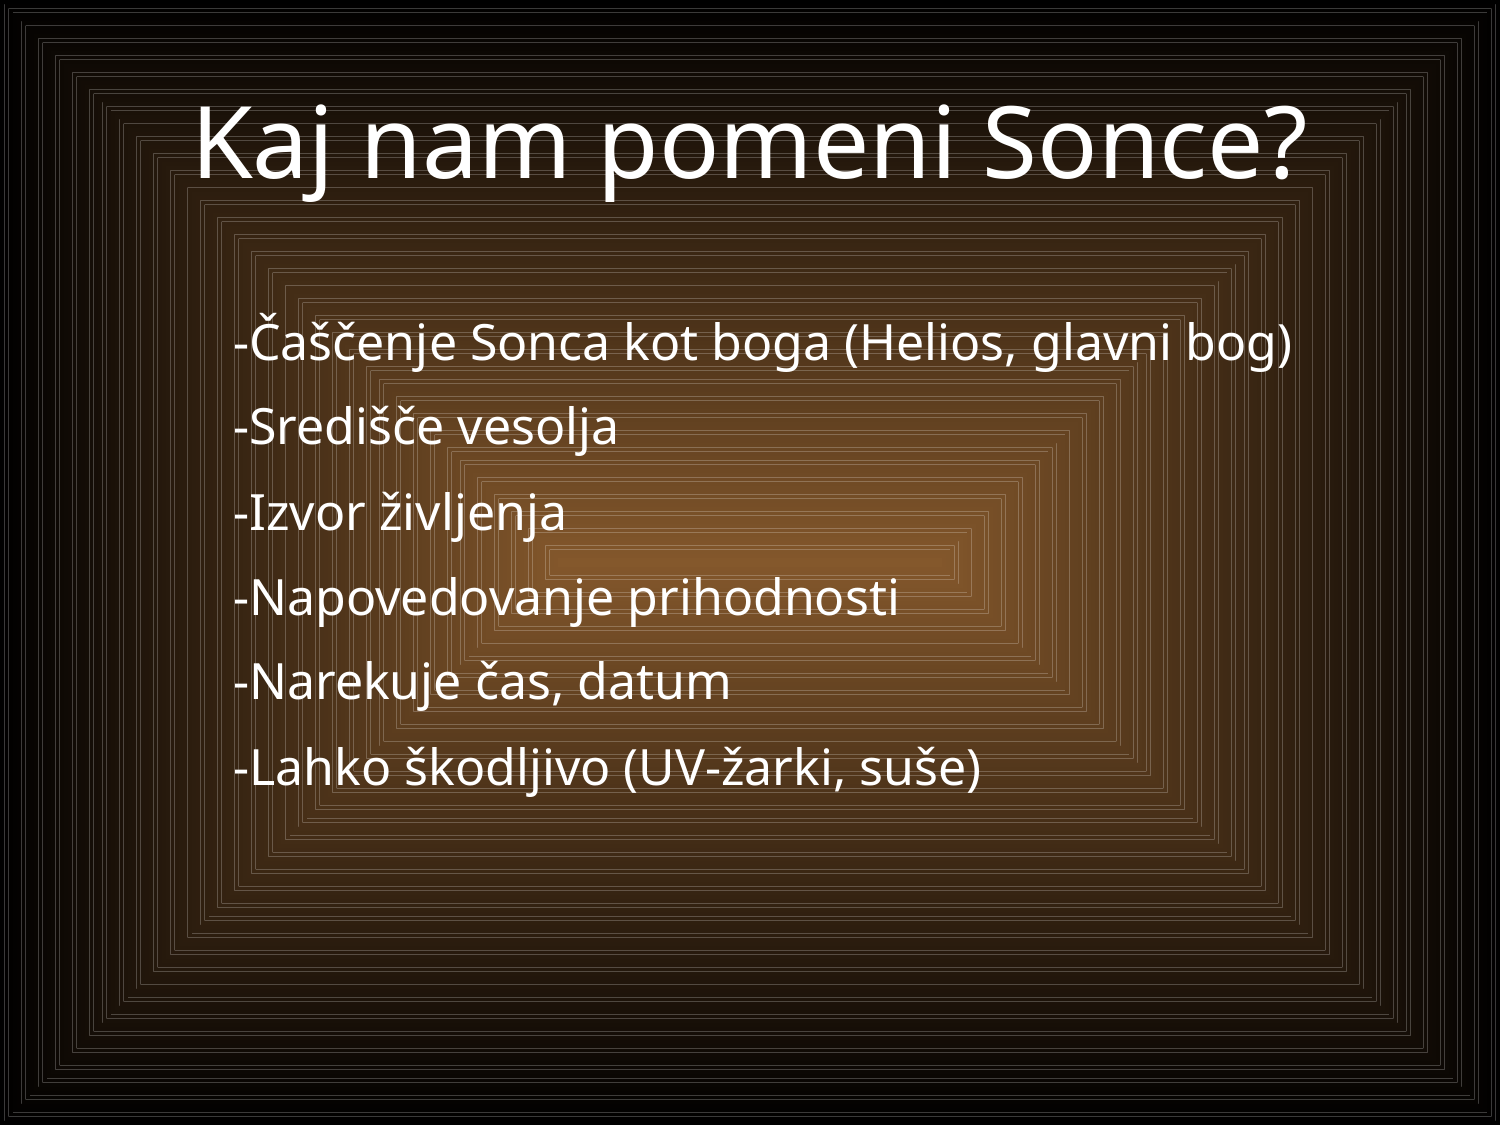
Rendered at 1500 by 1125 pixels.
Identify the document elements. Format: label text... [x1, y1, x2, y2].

text_box -Čaščenje Sonca kot boga (Helios, glavni bog) -Središče vesolja -Izvor življenja -Napovedovanje prihodnosti -Narekuje čas, datum -Lahko škodljivo (UV-žarki, suše) [218, 302, 1329, 803]
title Kaj nam pomeni Sonce? [75, 45, 1425, 233]
